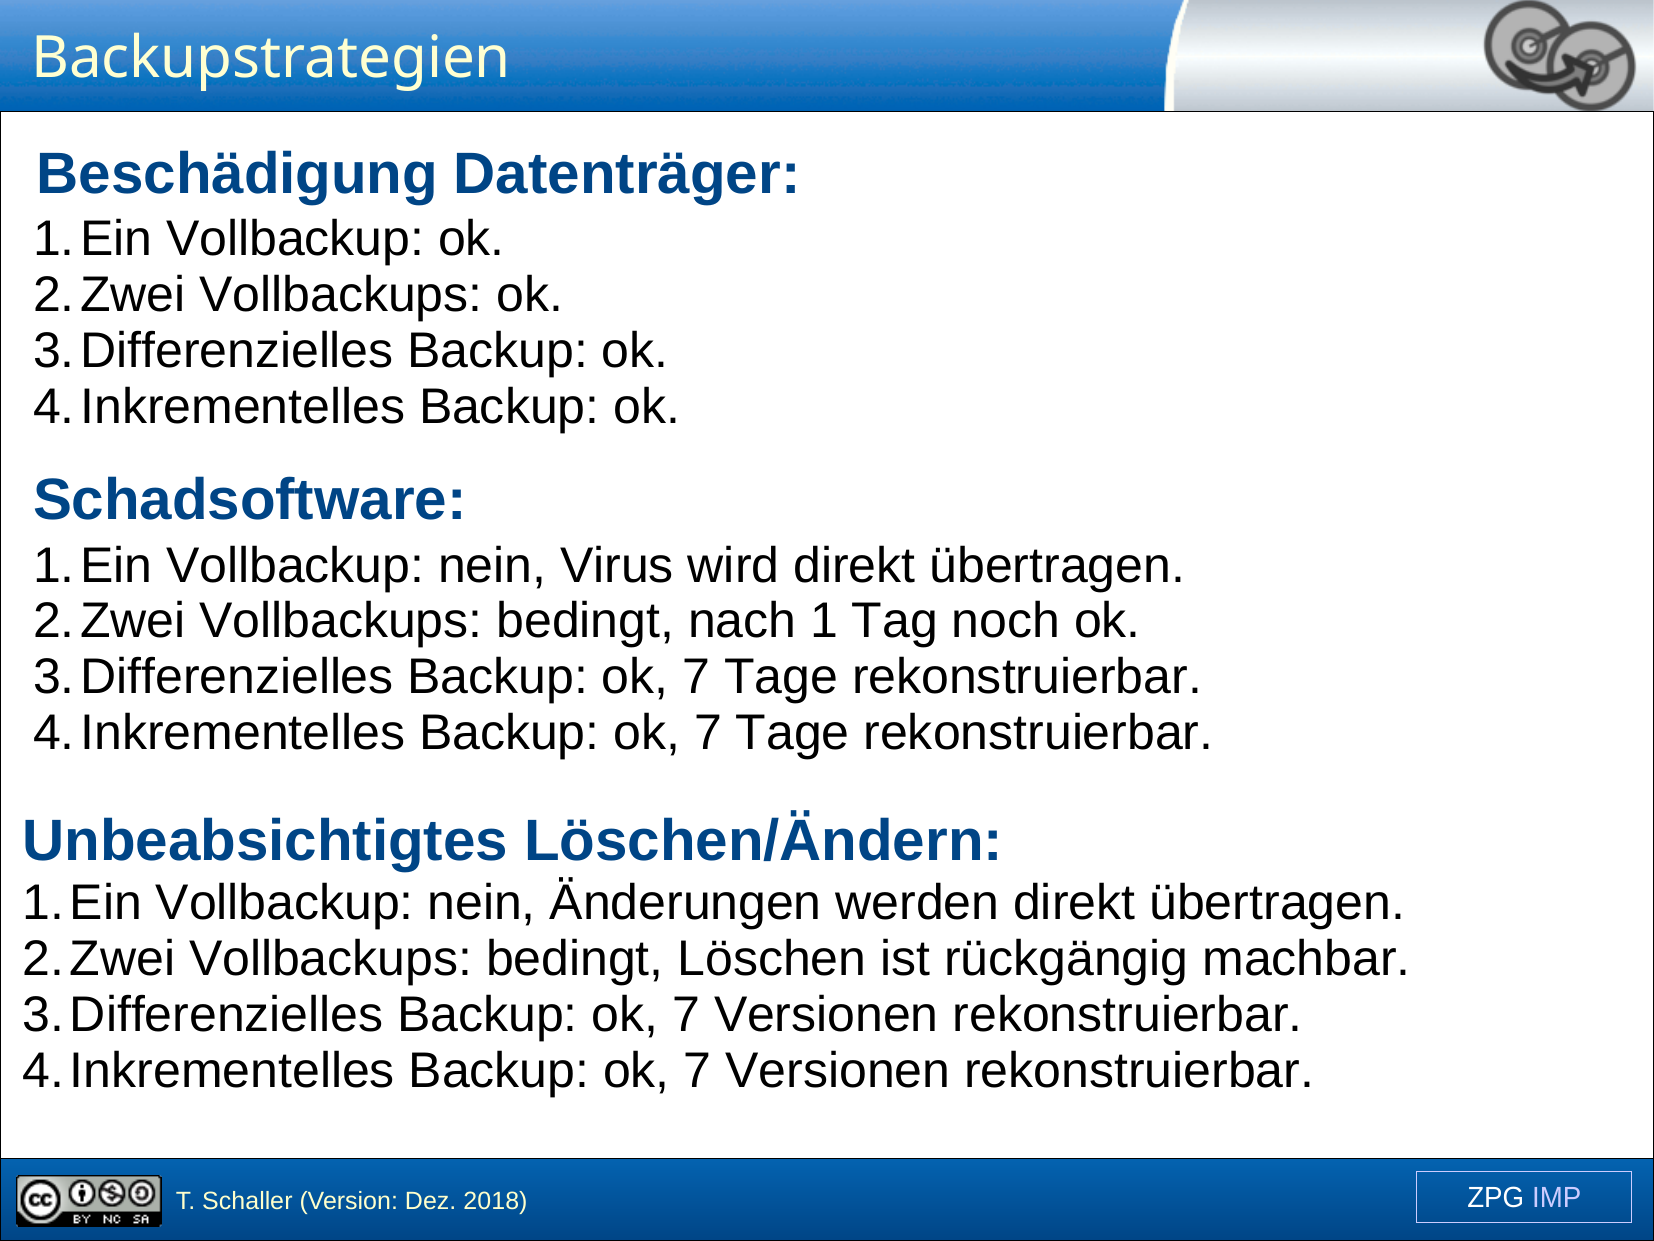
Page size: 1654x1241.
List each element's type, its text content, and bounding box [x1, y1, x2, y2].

text_box Schadsoftware: [33, 466, 501, 534]
title Backupstrategien [31, 16, 1151, 94]
picture [16, 1175, 162, 1227]
text_box Beschädigung Datenträger: [36, 140, 818, 208]
text_box Ein Vollbackup: nein, Virus wird direkt übertragen. Zwei Vollbackups: bedingt, nach 1 Tag noch ok. Differenzielles Backup: ok, 7 Tage rekonstruierbar. Inkrementelles Backup: ok, 7 Tage rekonstruierbar. [33, 536, 1612, 782]
text_box Ein Vollbackup: ok. Zwei Vollbackups: ok. Differenzielles Backup: ok. Inkrementelles Backup: ok. [33, 210, 1612, 455]
text_box Unbeabsichtigtes Löschen/Ändern: [22, 807, 1021, 874]
text_box Ein Vollbackup: nein, Änderungen werden direkt übertragen. Zwei Vollbackups: bedingt, Löschen ist rückgängig machbar. Differenzielles Backup: ok, 7 Versionen rekonstruierbar. Inkrementelles Backup: ok, 7 Versionen rekonstruierbar. [22, 874, 1601, 1168]
picture [0, 0, 1654, 111]
